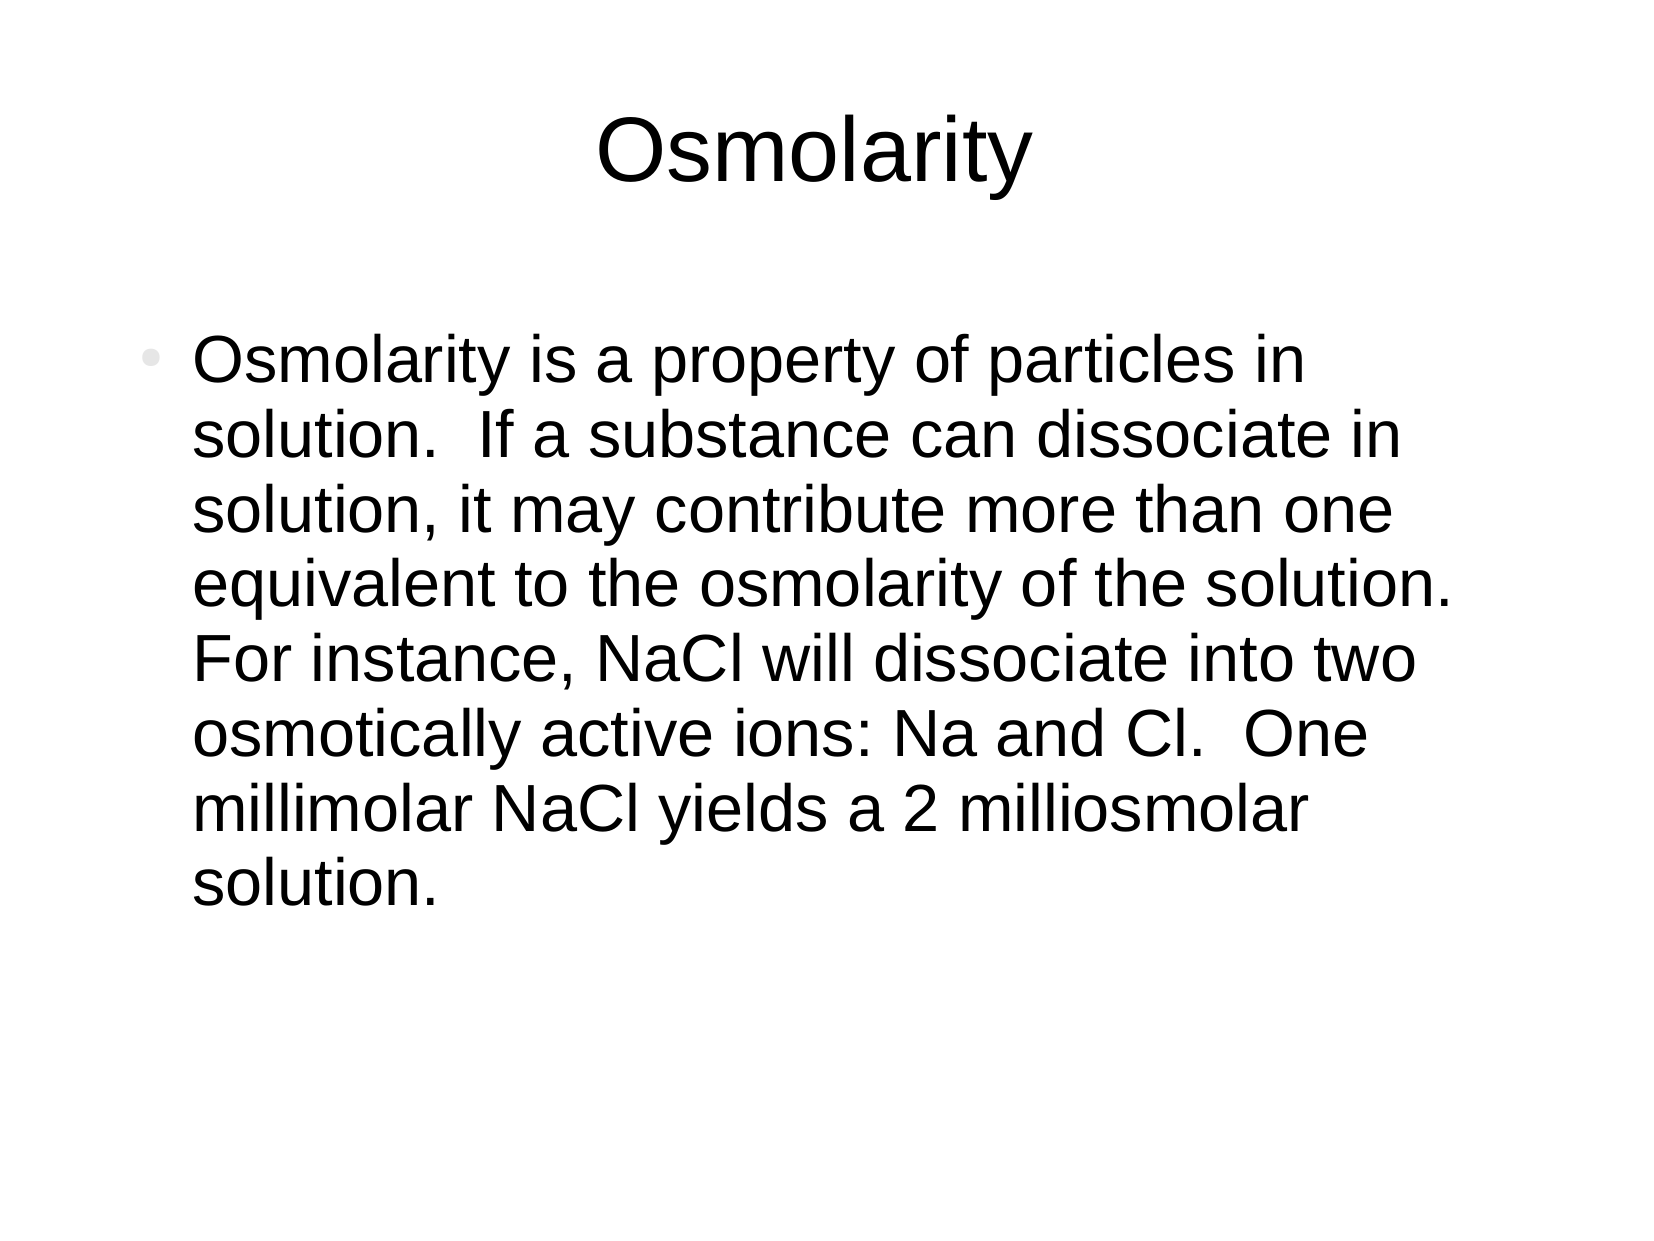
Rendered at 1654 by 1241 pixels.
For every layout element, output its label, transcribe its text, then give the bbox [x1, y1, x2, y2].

list Osmolarity is a property of particles in solution. If a substance can dissociate in solution, it may contribute more than one equivalent to the osmolarity of the solution. For instance, NaCl will dissociate into two osmotically active ions: Na and Cl. One millimolar NaCl yields a 2 milliosmolar solution. [121, 322, 1561, 1132]
title Osmolarity [121, 46, 1534, 254]
